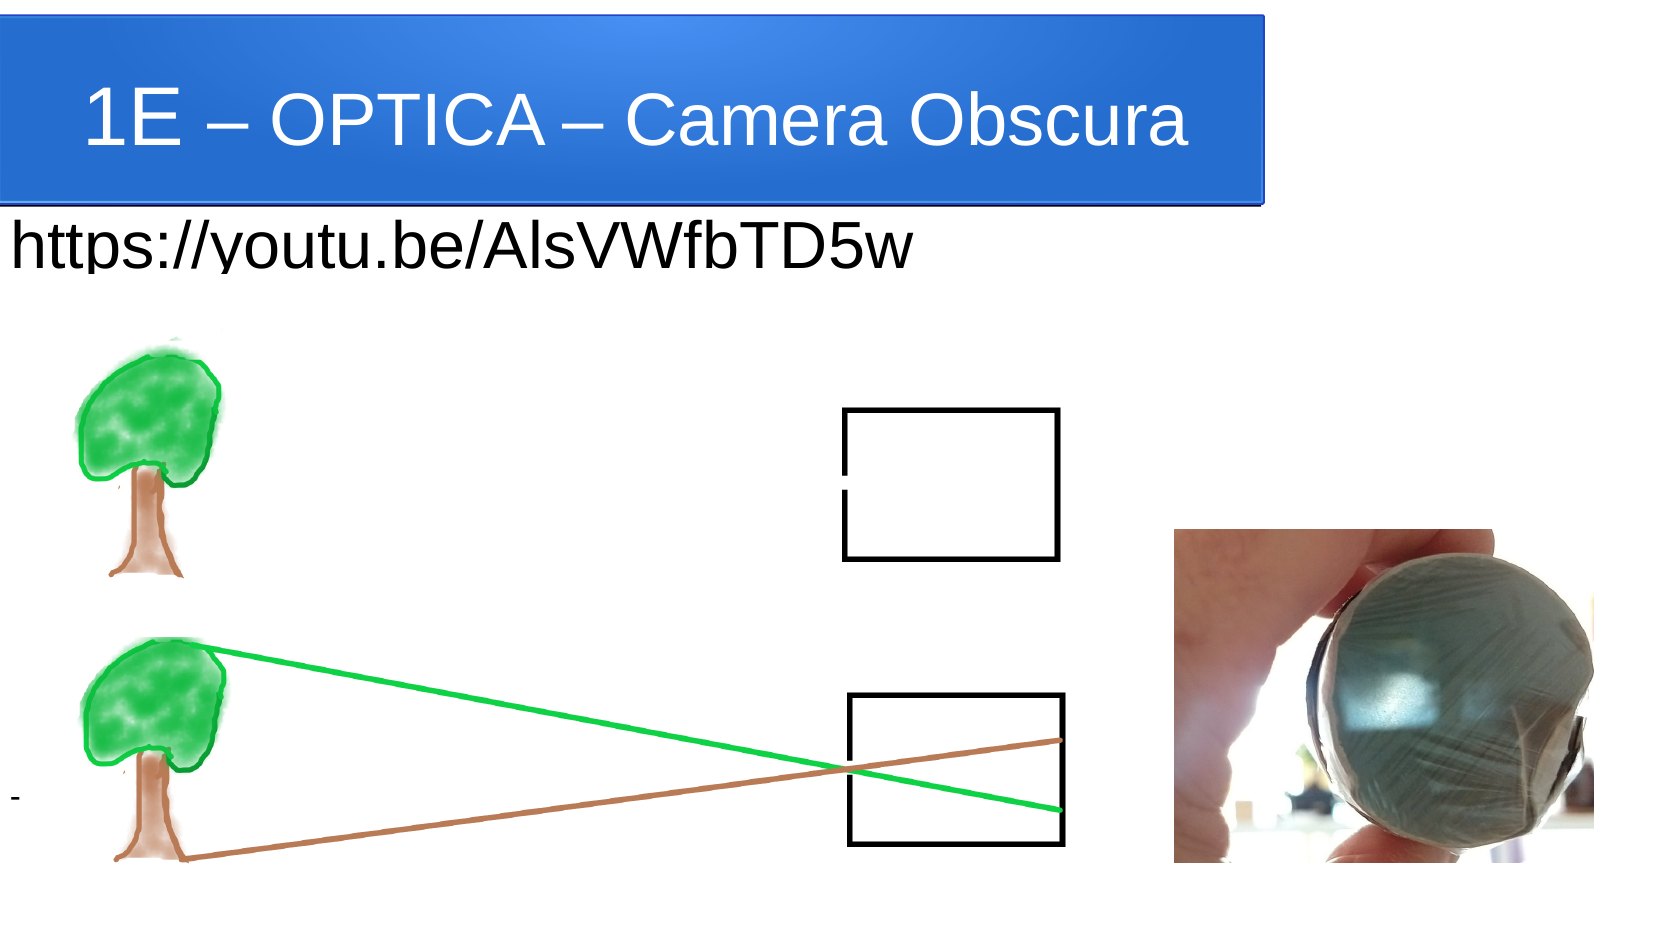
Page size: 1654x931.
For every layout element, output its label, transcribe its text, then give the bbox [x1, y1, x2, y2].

subtitle https://youtu.be/AlsVWfbTD5w [10, 210, 1631, 922]
picture [1174, 529, 1594, 864]
picture [17, 274, 1148, 922]
title 1E – OPTICA – Camera Obscura [82, 35, 1292, 189]
